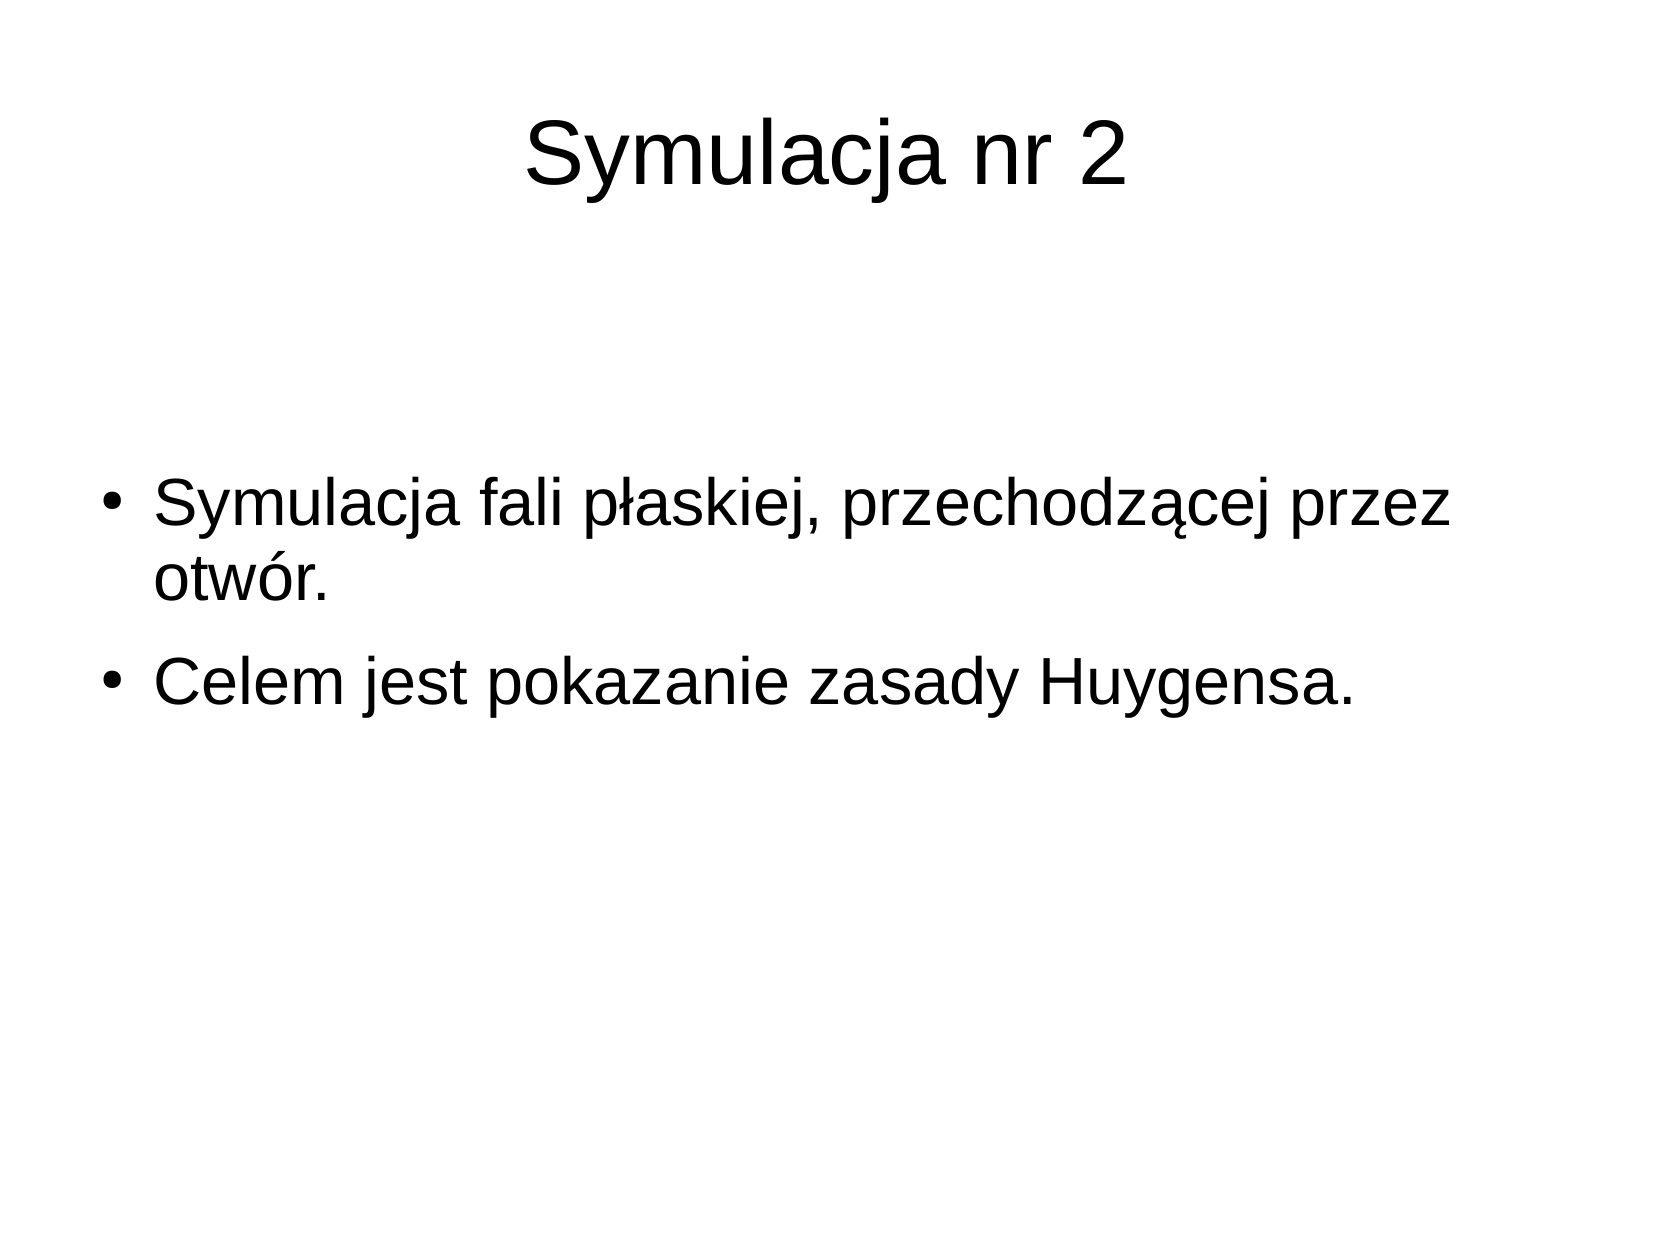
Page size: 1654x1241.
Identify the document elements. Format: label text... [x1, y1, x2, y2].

title Symulacja nr 2 [82, 49, 1571, 257]
list Symulacja fali płaskiej, przechodzącej przez otwór. Celem jest pokazanie zasady Huygensa. [82, 465, 1571, 1010]
